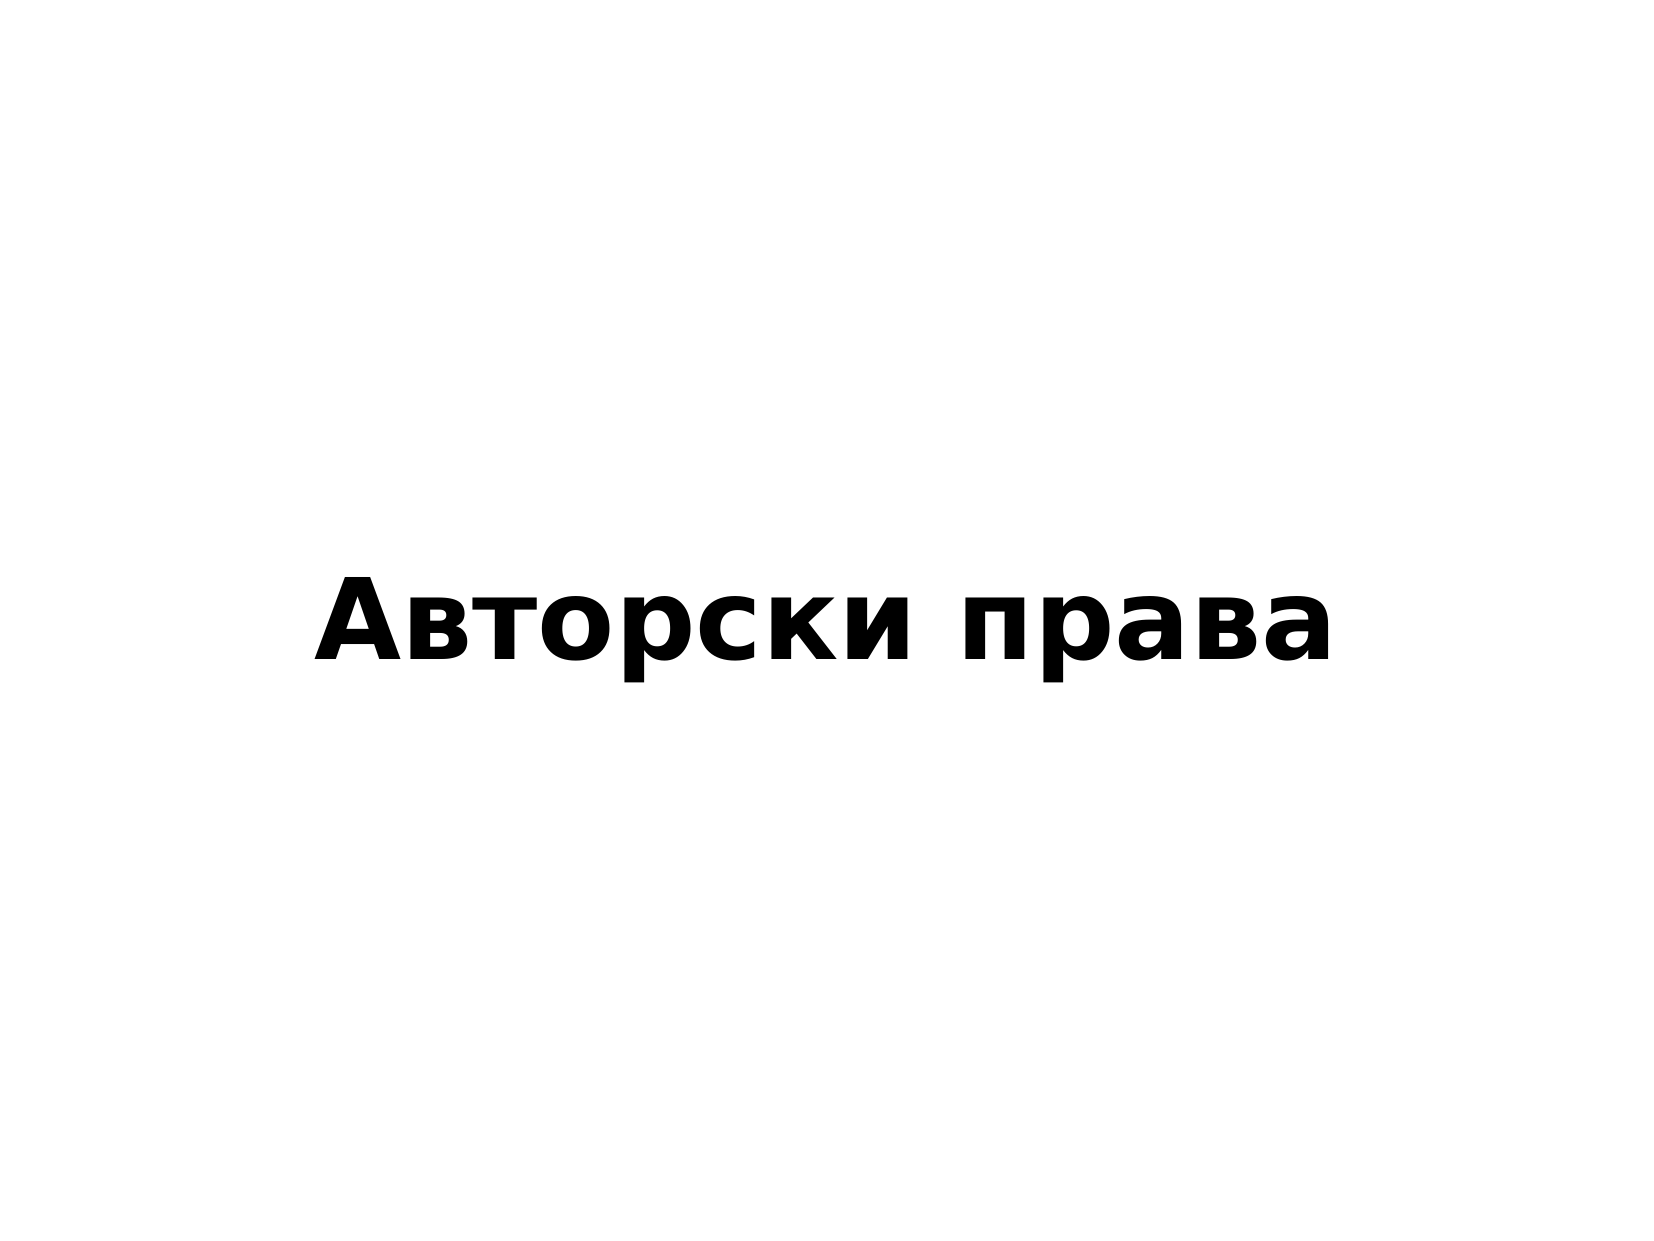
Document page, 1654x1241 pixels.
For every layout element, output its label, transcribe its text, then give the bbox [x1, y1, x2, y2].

subtitle Авторски права [0, 0, 1654, 1241]
